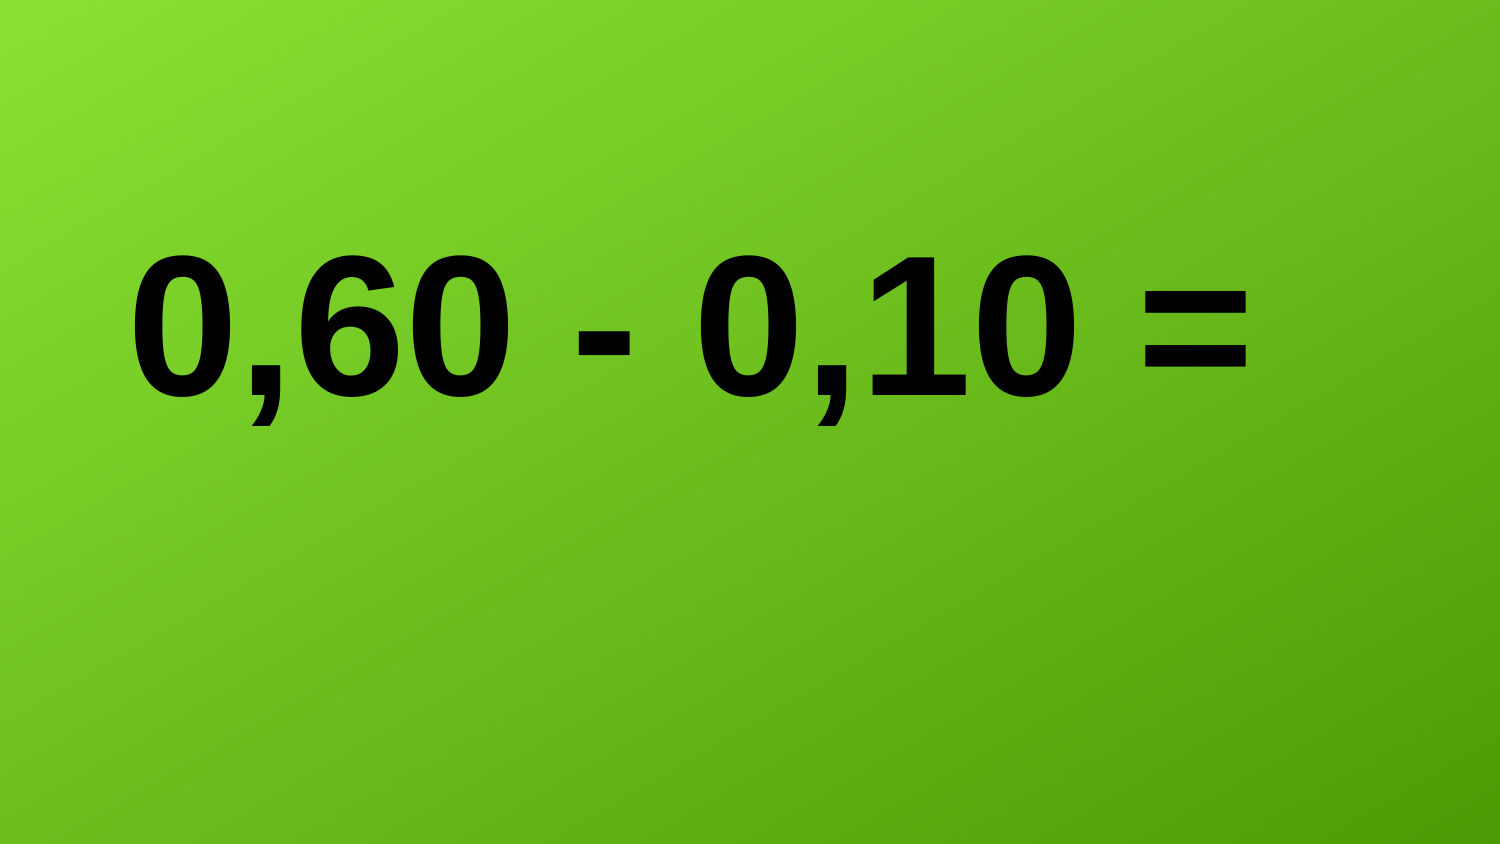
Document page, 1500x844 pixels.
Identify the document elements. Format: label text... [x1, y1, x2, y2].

title 0,60 - 0,10 = [112, 259, 1388, 450]
